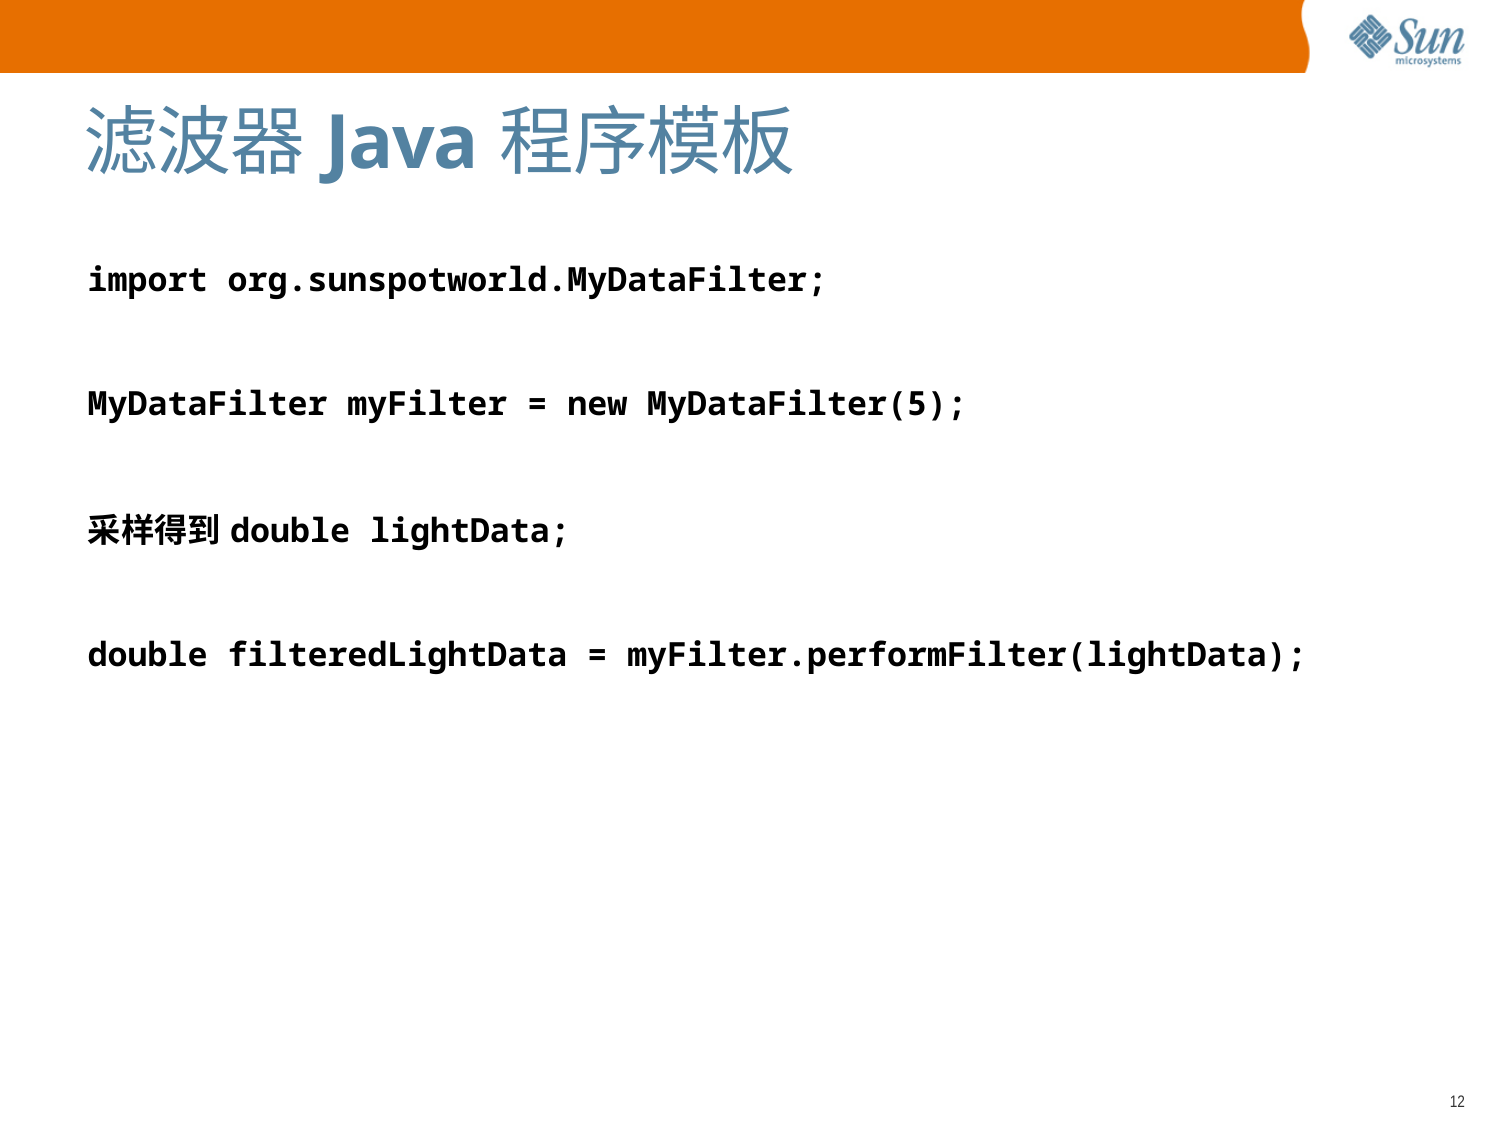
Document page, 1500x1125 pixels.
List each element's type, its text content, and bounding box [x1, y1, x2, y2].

title 滤波器Java程序模板 [83, 94, 1446, 199]
text_box import org.sunspotworld.MyDataFilter; MyDataFilter myFilter = new MyDataFilter(5); 采样得到double lightData; double filteredLightData = myFilter.performFilter(lightData); [52, 256, 1455, 1038]
picture [0, 0, 1500, 73]
